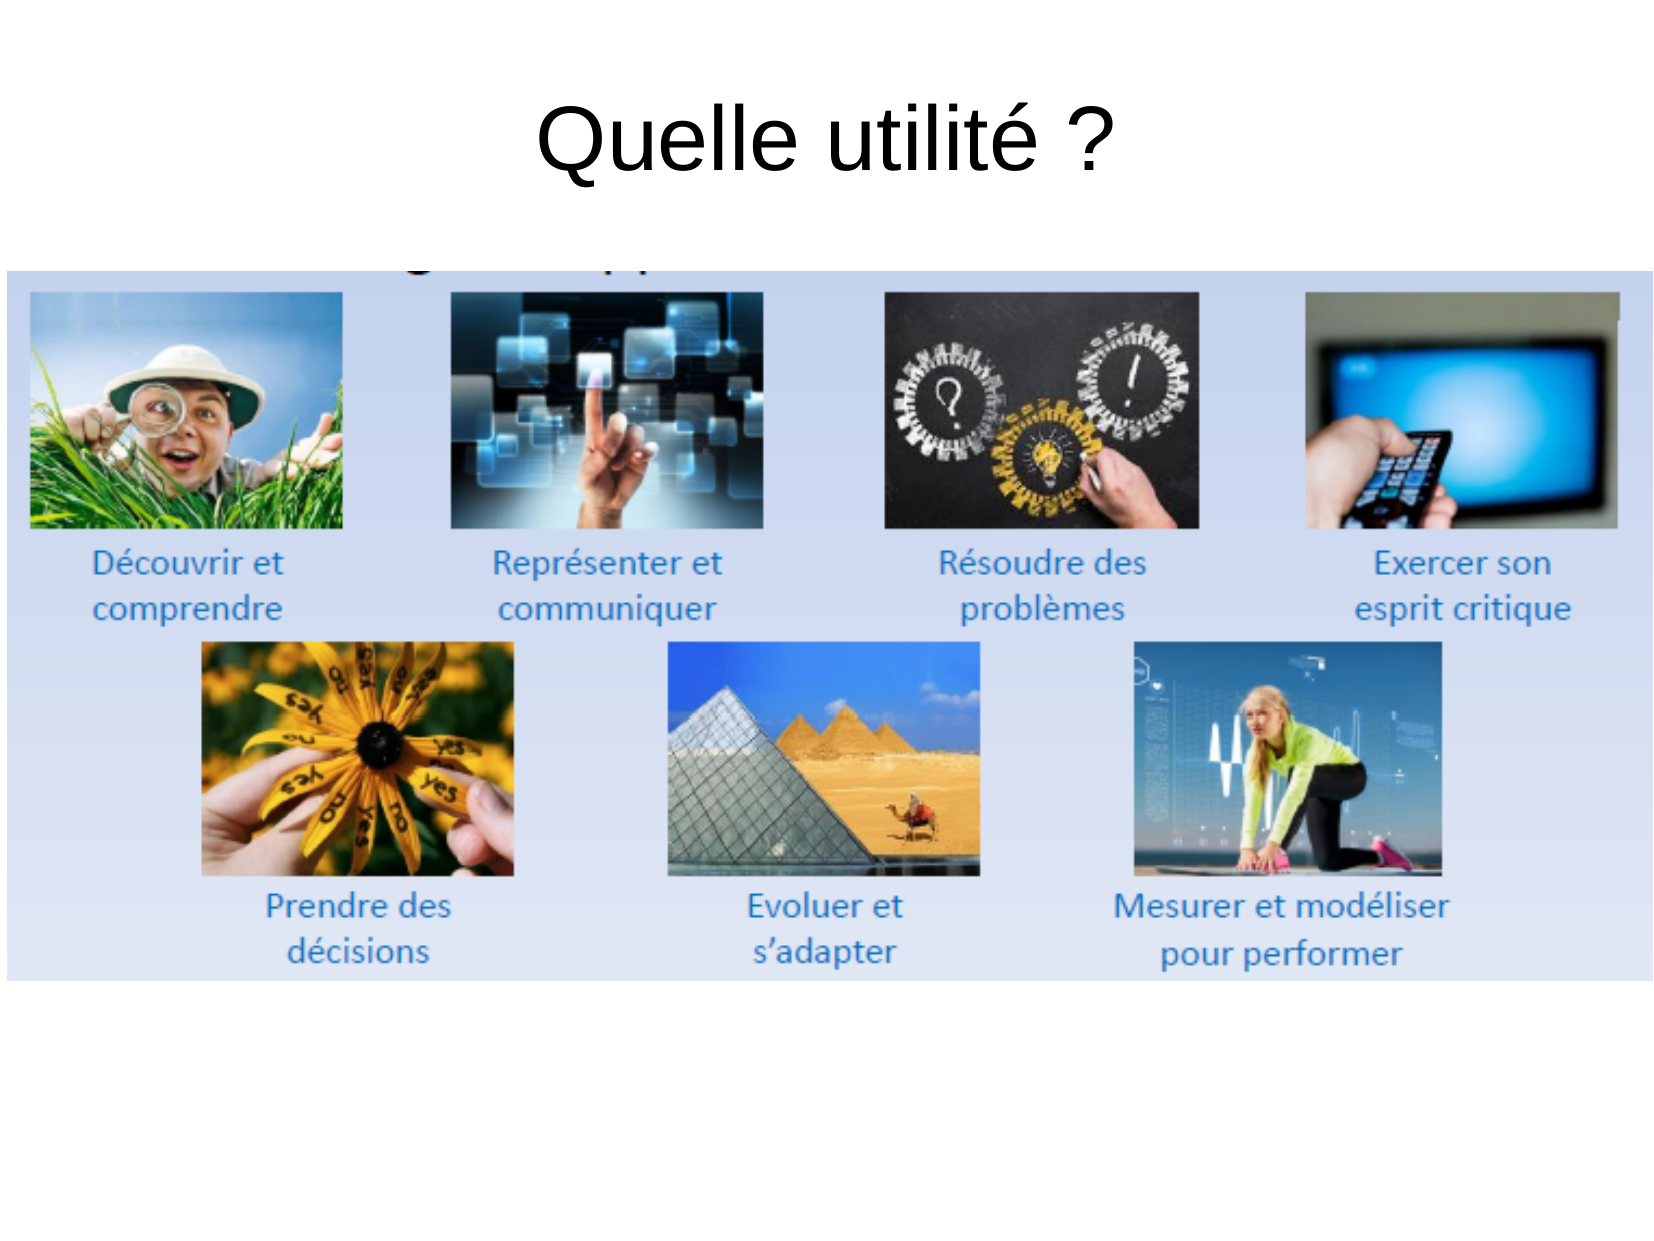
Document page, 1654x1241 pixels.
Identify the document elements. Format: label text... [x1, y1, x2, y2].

title Quelle utilité ? [82, 35, 1571, 243]
picture [7, 271, 1653, 981]
